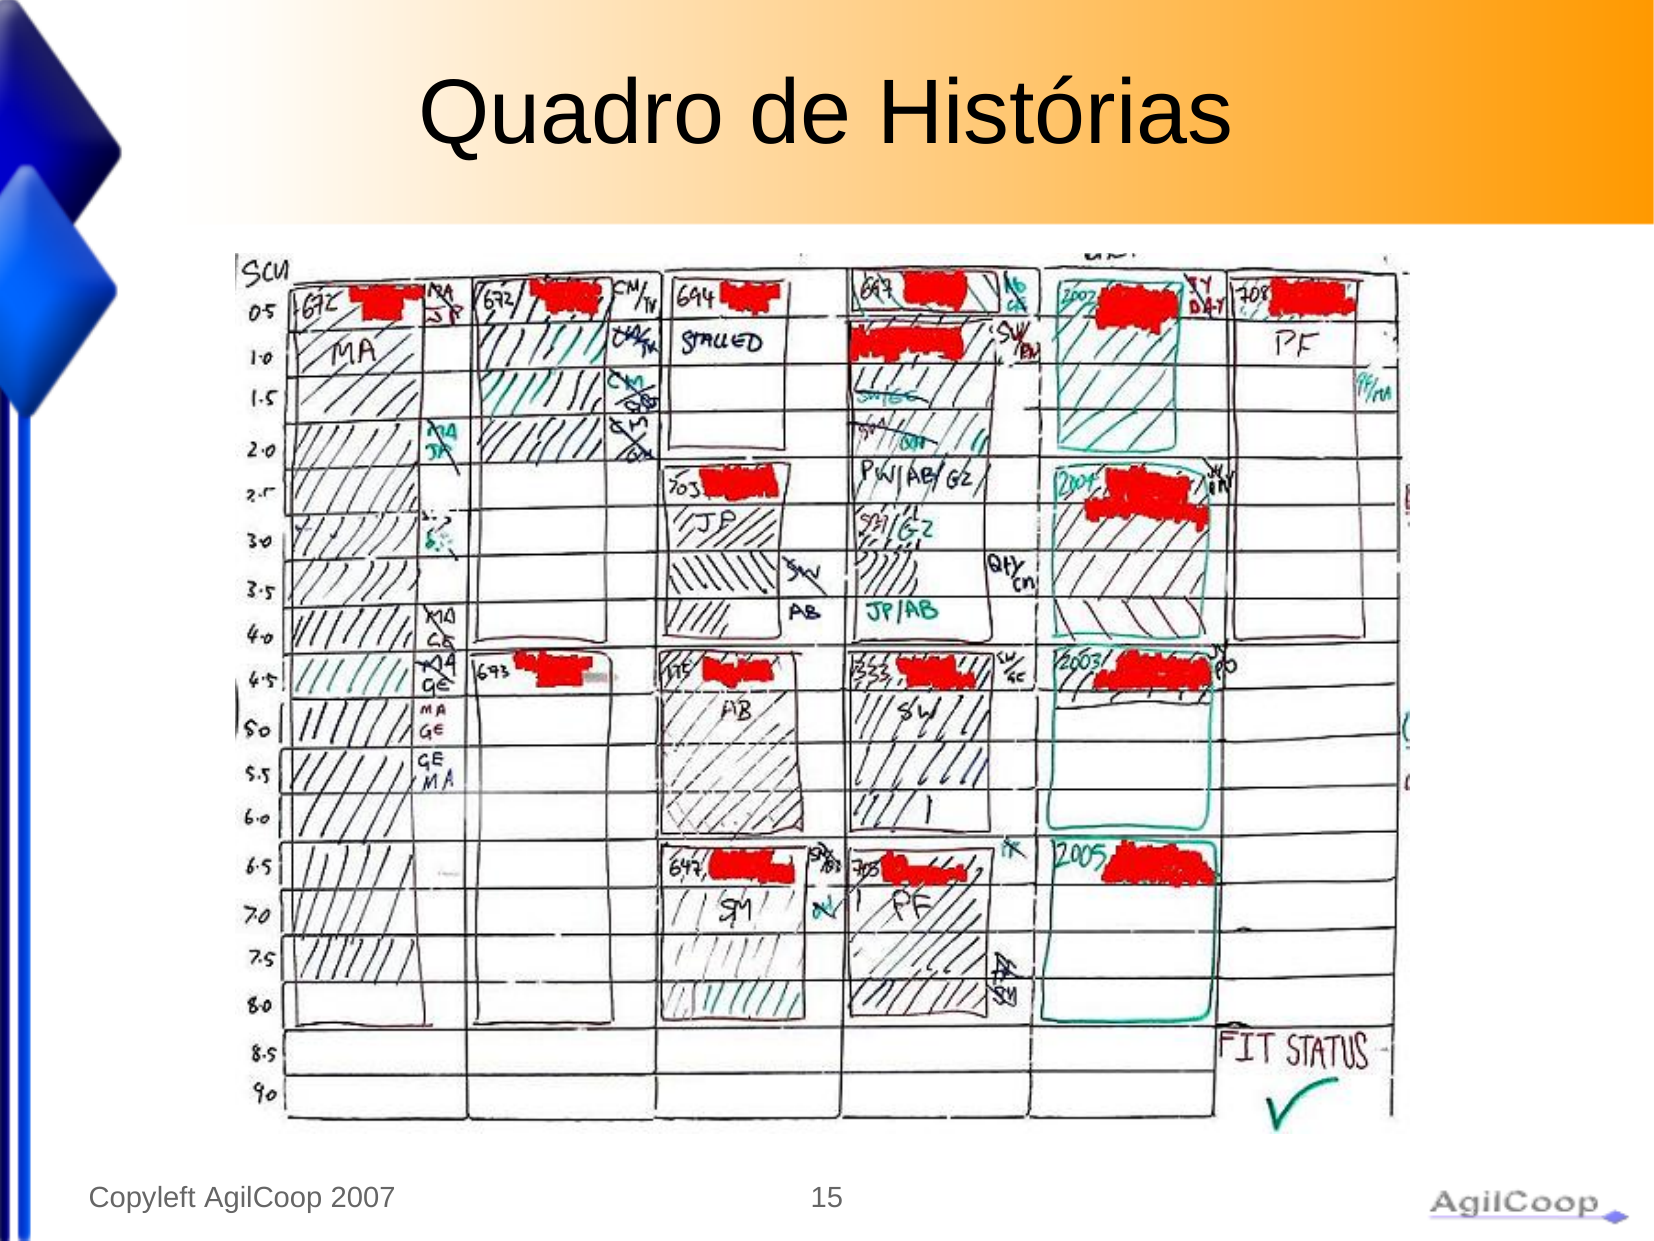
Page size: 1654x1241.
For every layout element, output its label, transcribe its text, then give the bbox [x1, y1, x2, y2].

picture [0, 0, 1654, 1241]
title Quadro de Histórias [82, 15, 1571, 208]
